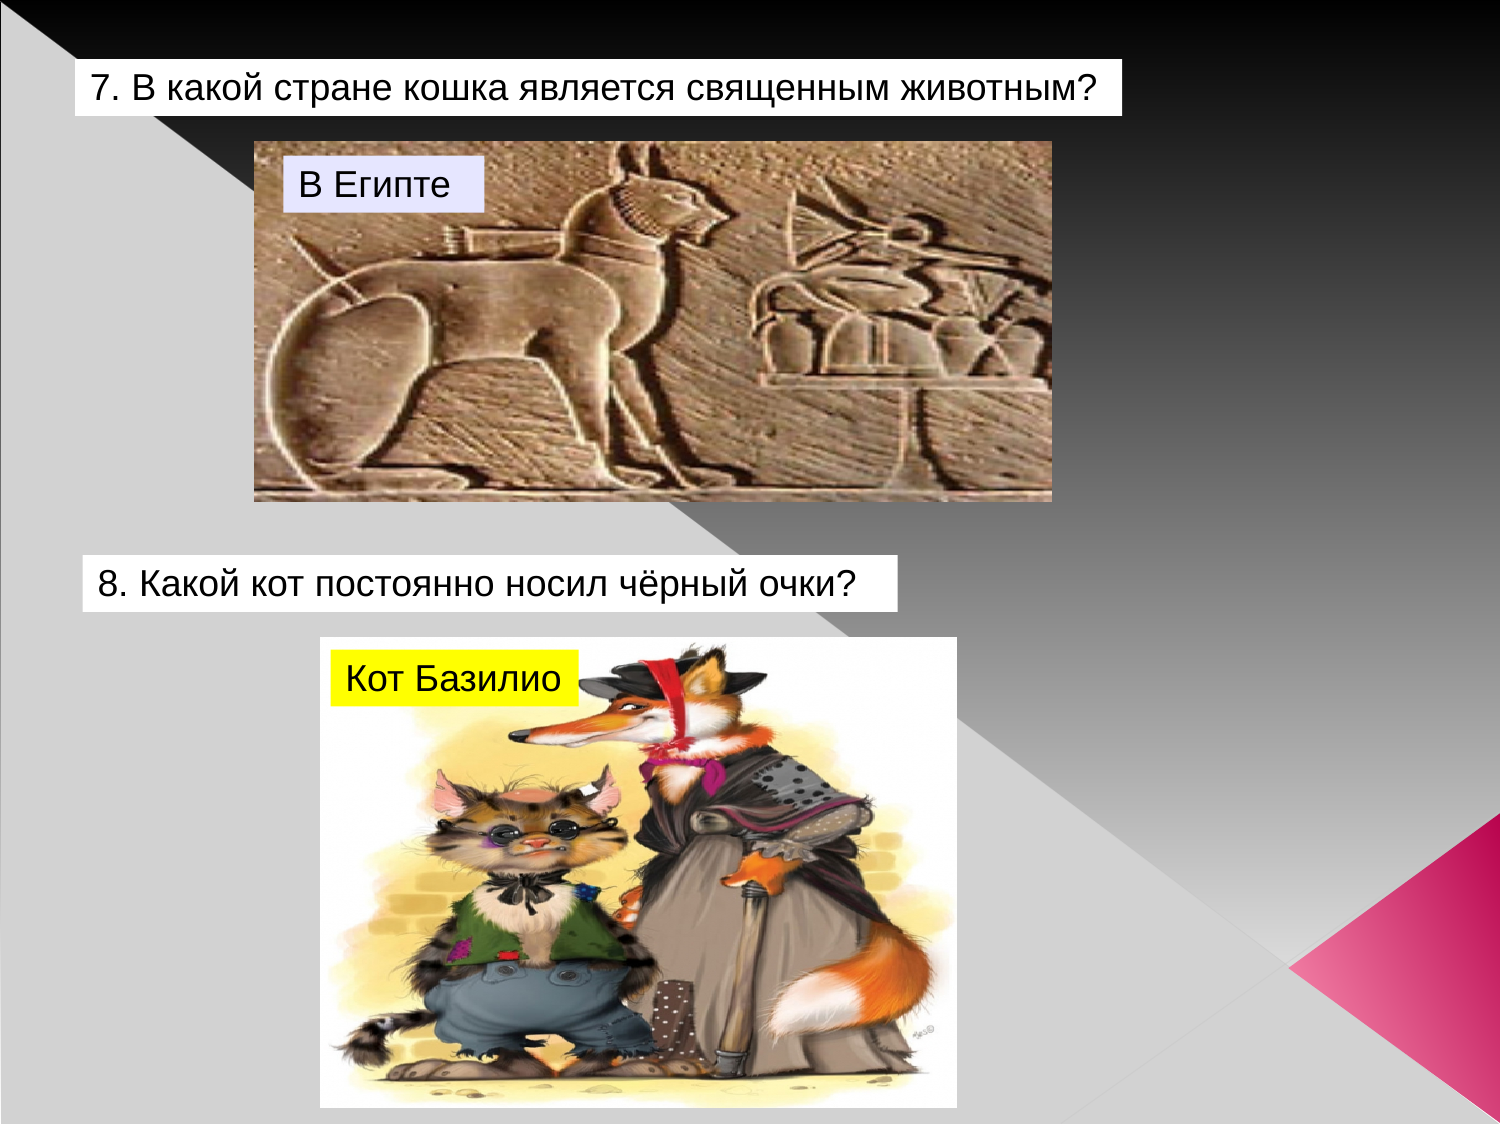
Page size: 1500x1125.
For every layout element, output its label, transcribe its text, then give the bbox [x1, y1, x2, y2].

text_box 8. Какой кот постоянно носил чёрный очки? [82, 555, 898, 612]
title [75, 43, 1425, 274]
picture [320, 637, 957, 1108]
text_box 7. В какой стране кошка является священным животным? [75, 59, 1123, 116]
text_box Кот Базилио [330, 649, 579, 707]
text_box В Египте [283, 155, 485, 213]
picture [254, 141, 1052, 502]
